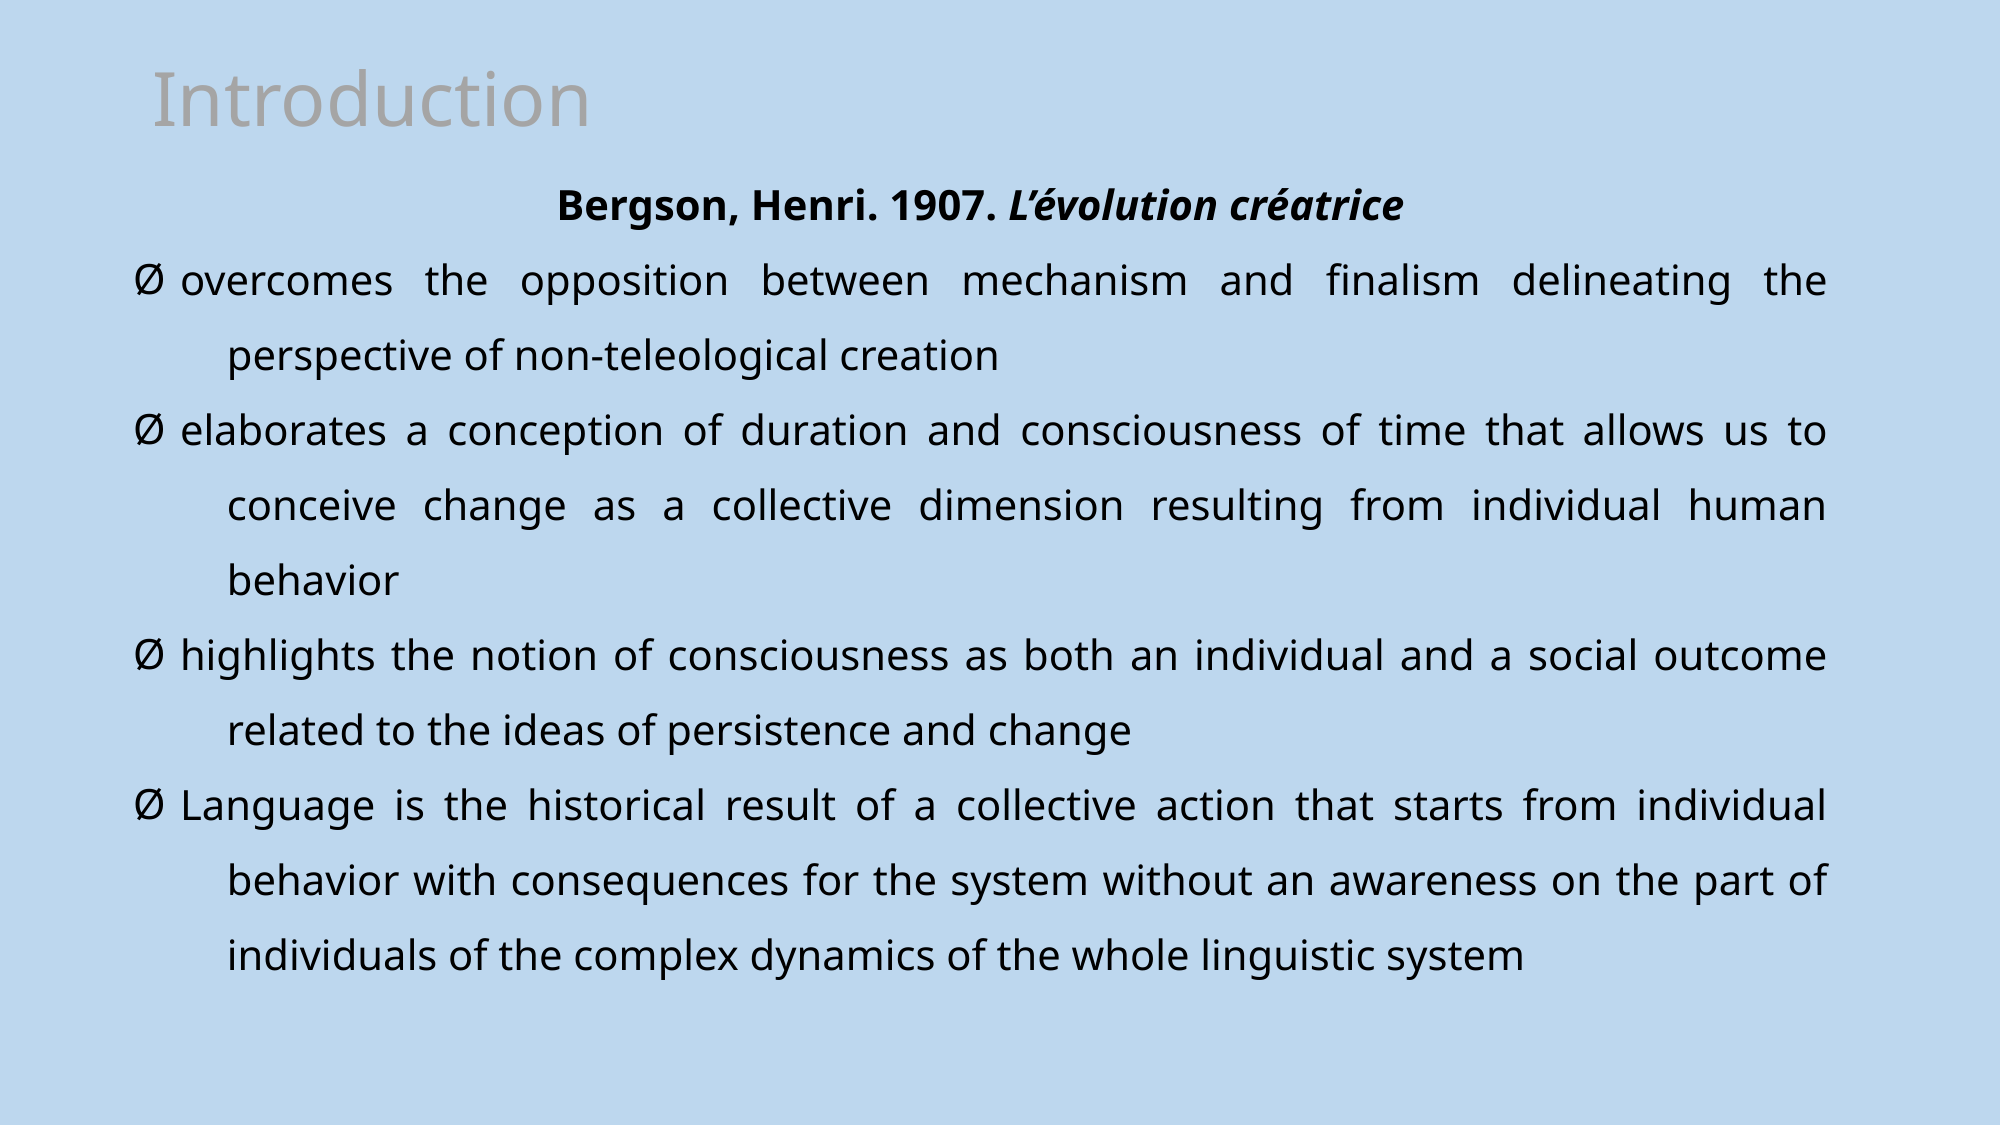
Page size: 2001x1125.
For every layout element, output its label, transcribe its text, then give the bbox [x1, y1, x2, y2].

text_box Introduction [137, 54, 1863, 272]
text_box Bergson, Henri. 1907. L’évolution créatrice overcomes the opposition between mechanism and finalism delineating the perspective of non-teleological creation elaborates a conception of duration and consciousness of time that allows us to conceive change as a collective dimension resulting from individual human behavior highlights the notion of consciousness as both an individual and a social outcome related to the ideas of persistence and change Language is the historical result of a collective action that starts from individual behavior with consequences for the system without an awareness on the part of individuals of the complex dynamics of the whole linguistic system [118, 145, 1844, 1125]
